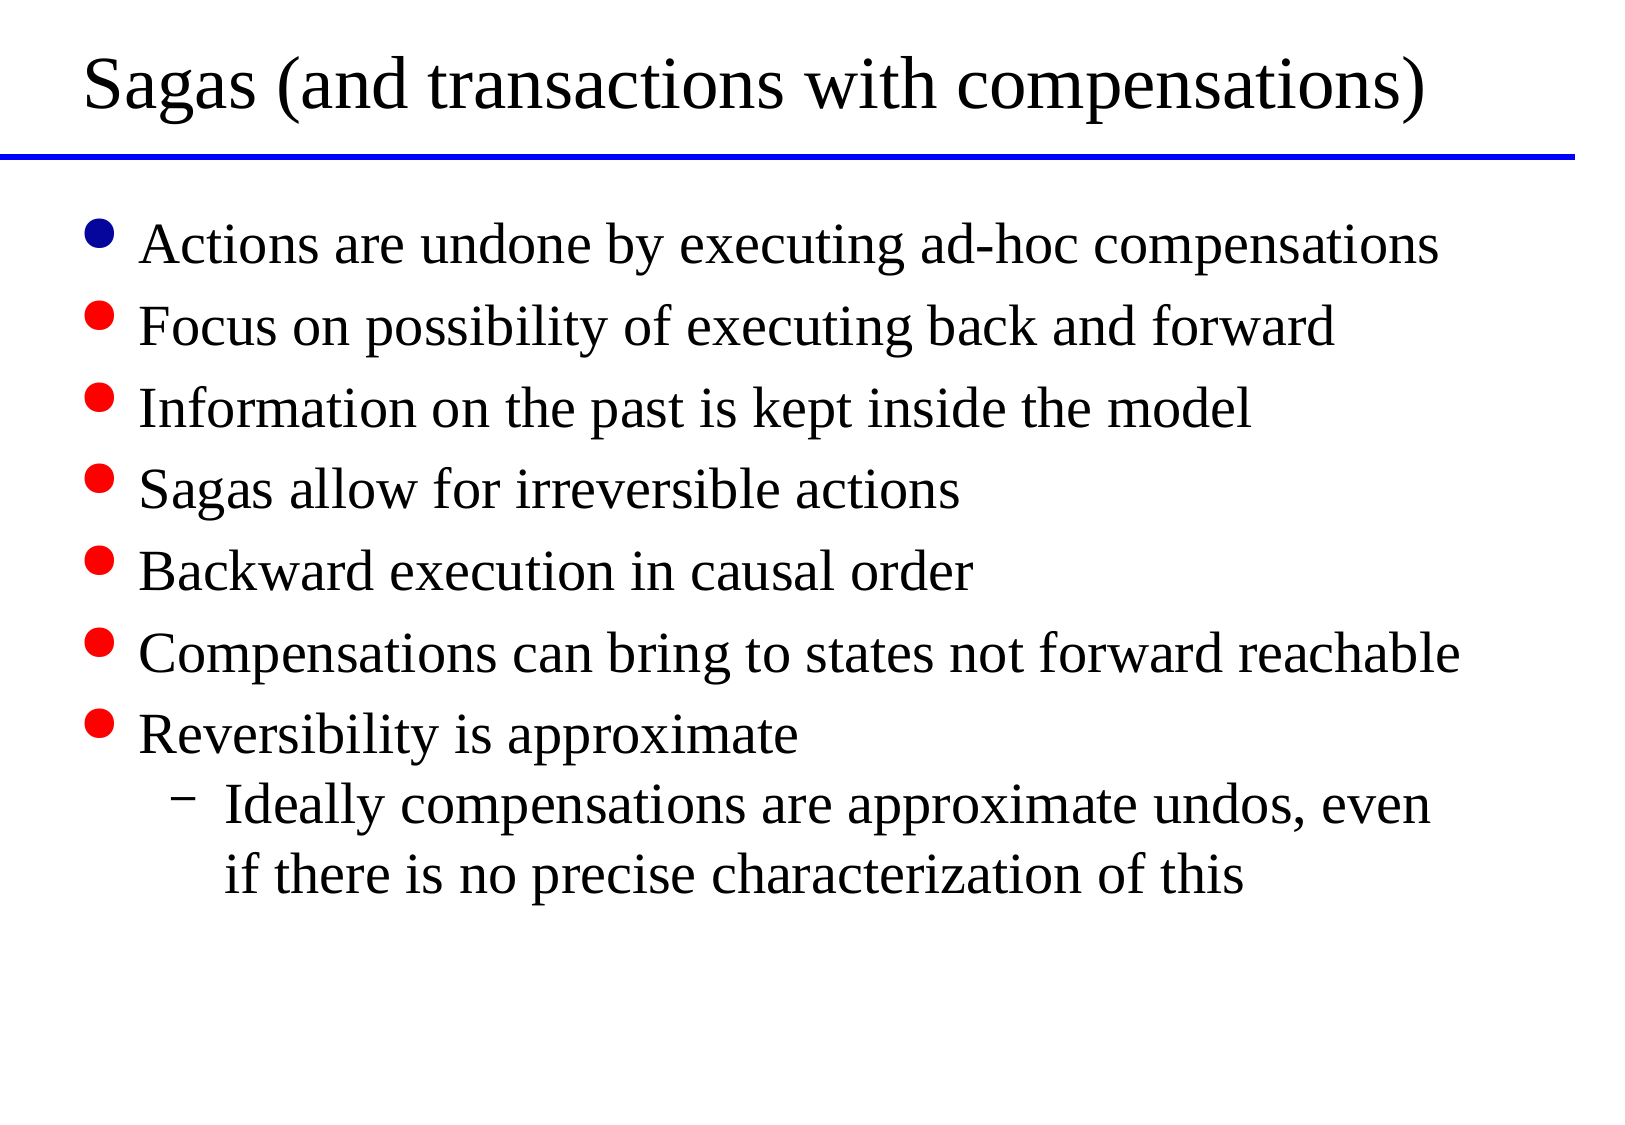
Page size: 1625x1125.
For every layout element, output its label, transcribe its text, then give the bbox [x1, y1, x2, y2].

title Sagas (and transactions with compensations) [67, 27, 1544, 131]
list Actions are undone by executing ad-hoc compensations Focus on possibility of executing back and forward Information on the past is kept inside the model Sagas allow for irreversible actions Backward execution in causal order Compensations can bring to states not forward reachable Reversibility is approximate Ideally compensations are approximate undos, even if there is no precise characterization of this [67, 198, 1478, 1061]
